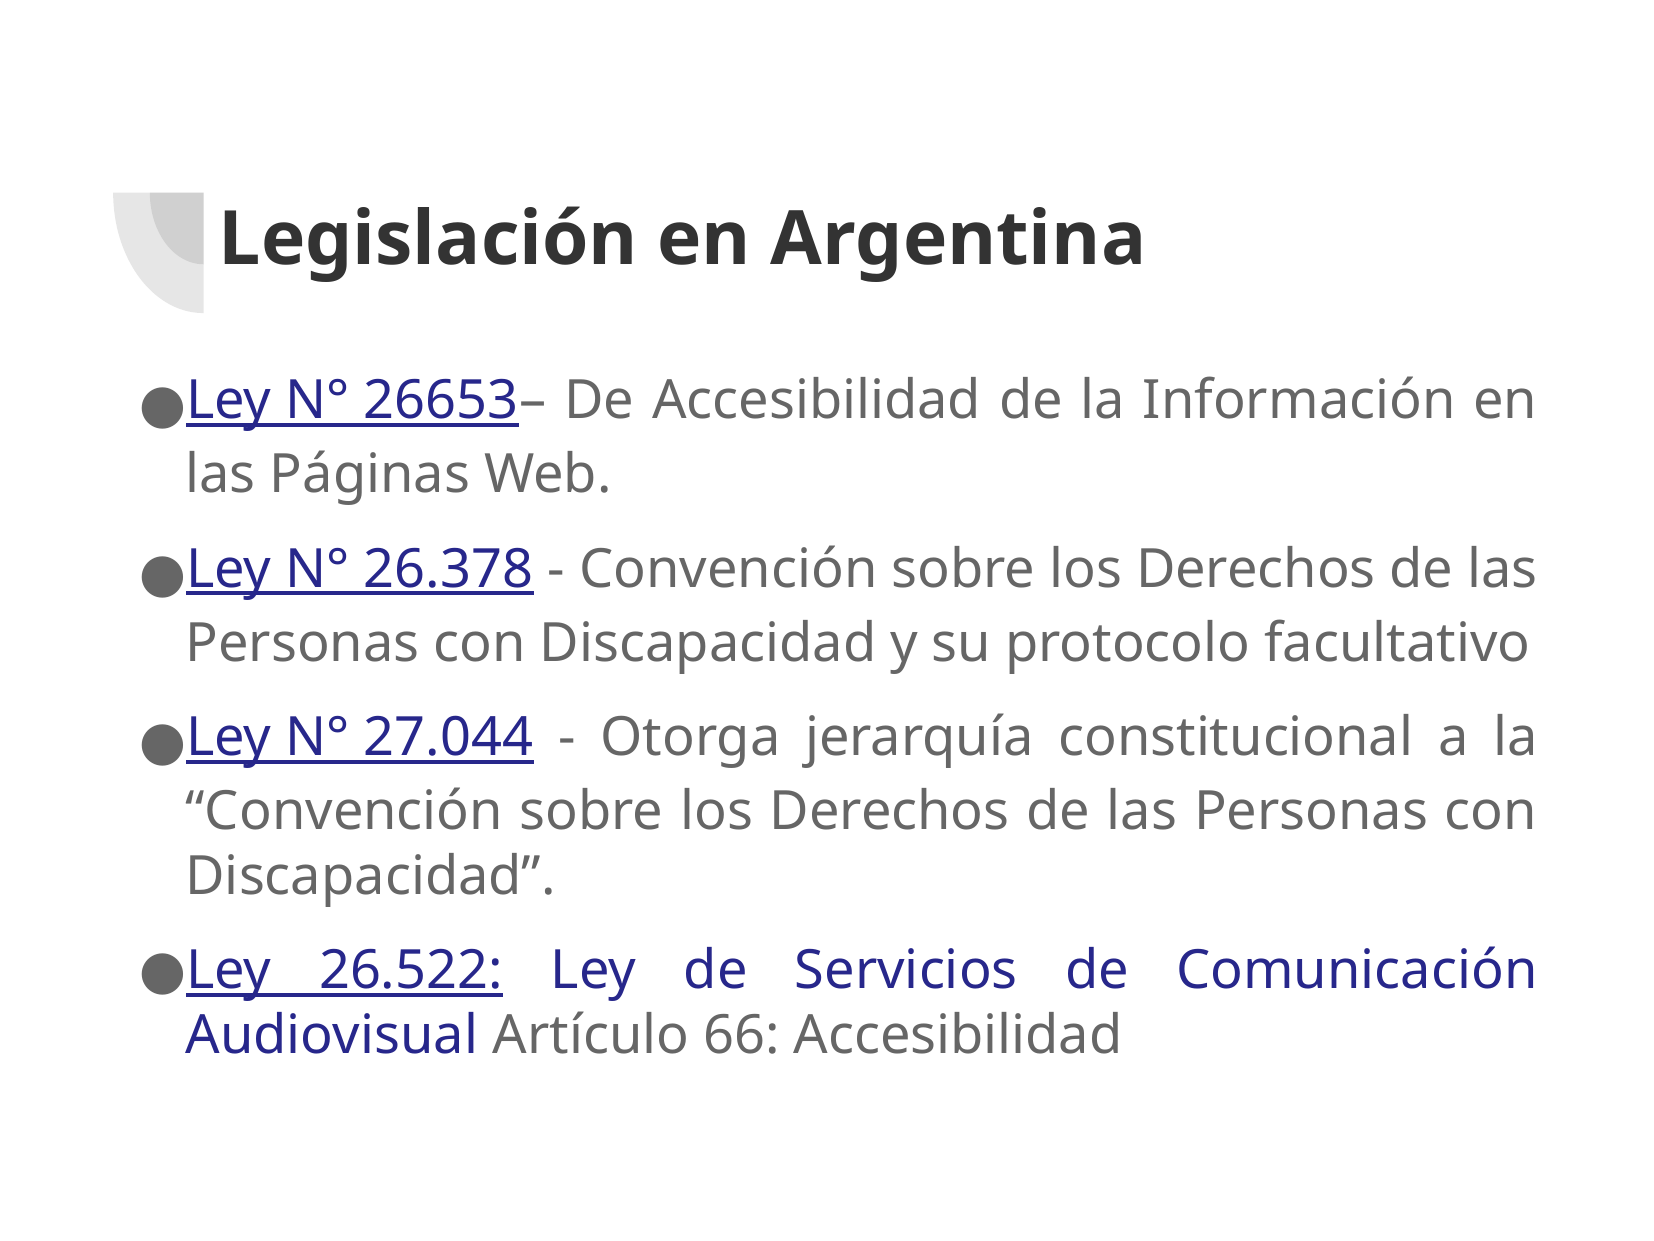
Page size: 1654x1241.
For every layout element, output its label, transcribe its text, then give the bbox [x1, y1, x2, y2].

text_box Ley N° 26653– De Accesibilidad de la Información en las Páginas Web. Ley N° 26.378 - Convención sobre los Derechos de las Personas con Discapacidad y su protocolo facultativo Ley N° 27.044 - Otorga jerarquía constitucional a la “Convención sobre los Derechos de las Personas con Discapacidad”. Ley 26.522: Ley de Servicios de Comunicación Audiovisual Artículo 66: Accesibilidad [114, 364, 1539, 1095]
text_box Legislación en Argentina [218, 135, 1539, 333]
